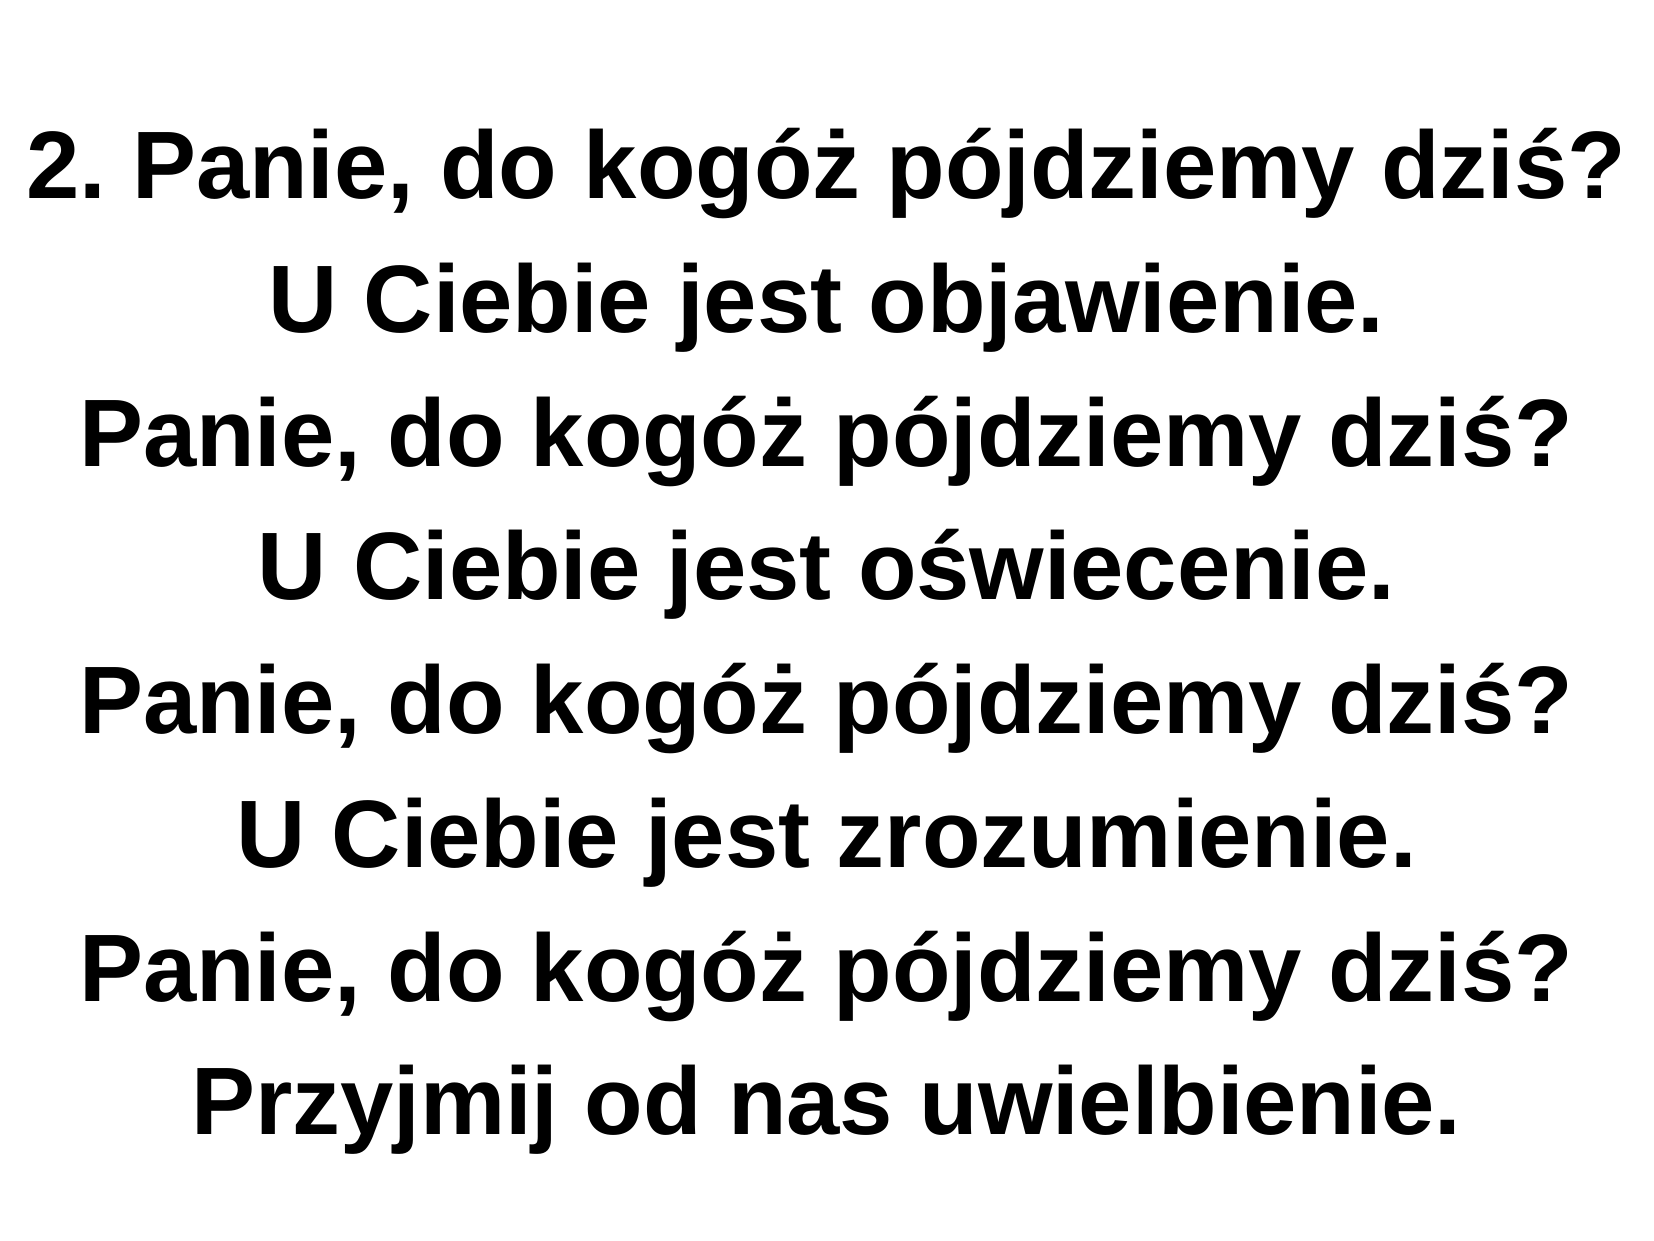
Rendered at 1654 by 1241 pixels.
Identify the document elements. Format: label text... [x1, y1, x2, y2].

subtitle 2. Panie, do kogóż pójdziemy dziś? U Ciebie jest objawienie. Panie, do kogóż pójdziemy dziś? U Ciebie jest oświecenie. Panie, do kogóż pójdziemy dziś? U Ciebie jest zrozumienie. Panie, do kogóż pójdziemy dziś? Przyjmij od nas uwielbienie. [0, 0, 1654, 1241]
